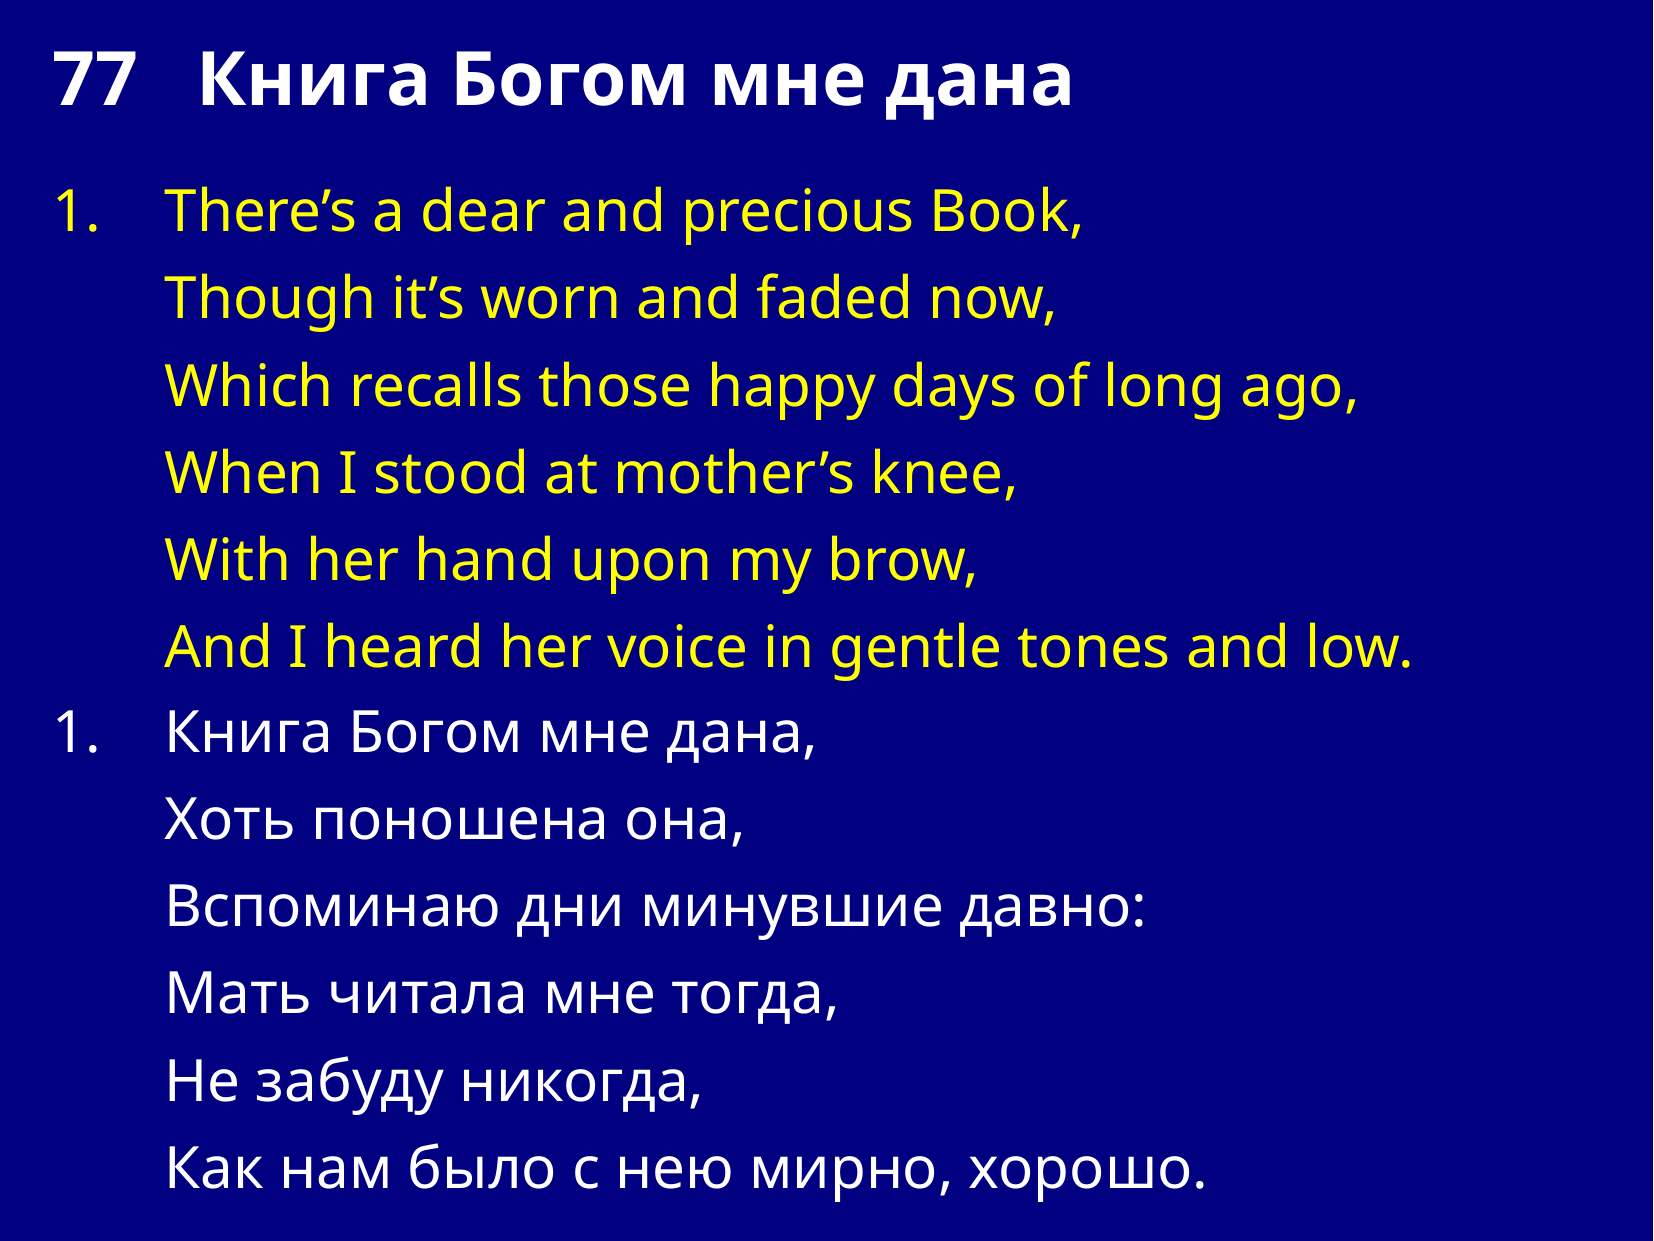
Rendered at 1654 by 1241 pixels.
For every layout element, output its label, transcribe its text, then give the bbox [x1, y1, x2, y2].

text_box 1. There’s a dear and precious Book, Though it’s worn and faded now, Which recalls those happy days of long ago, When I stood at mother’s knee, With her hand upon my brow, And I heard her voice in gentle tones and low. [37, 75, 1653, 638]
text_box 77 Книга Богом мне дана [37, 18, 1576, 131]
text_box 1. Книга Богом мне дана, Хоть поношена она, Вспоминаю дни минувшие давно: Мать читала мне тогда, Не забуду никогда, Как нам было с нею мирно, хорошо. [37, 675, 1653, 1163]
